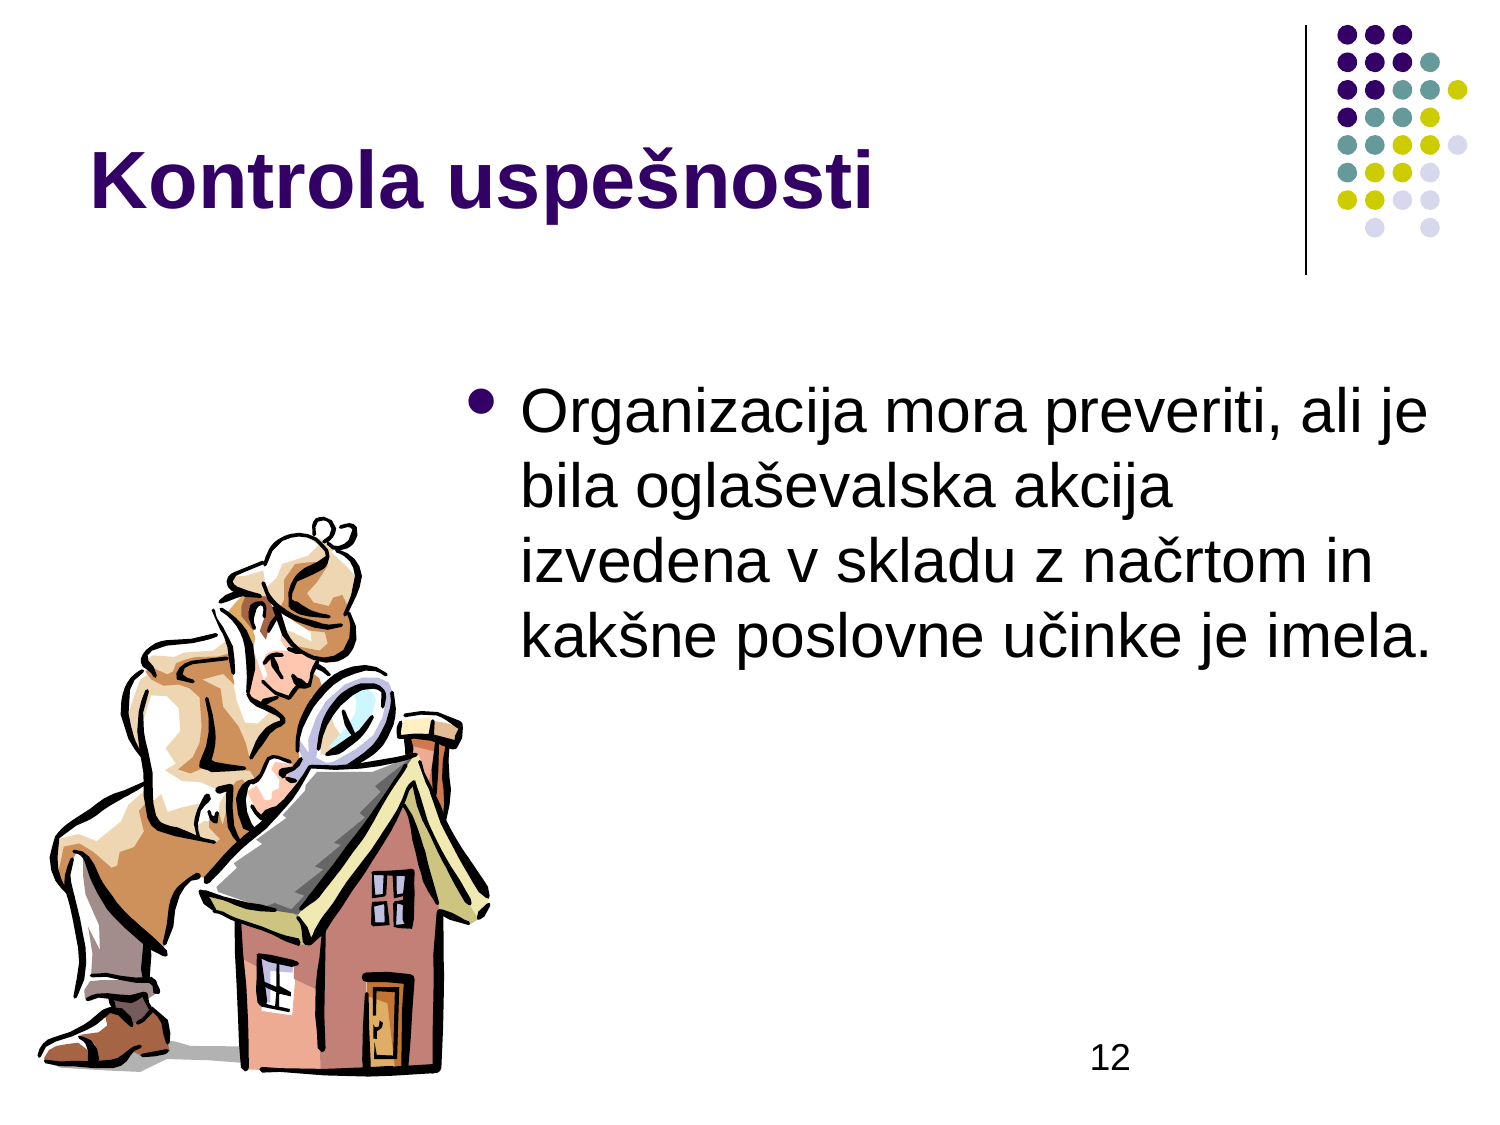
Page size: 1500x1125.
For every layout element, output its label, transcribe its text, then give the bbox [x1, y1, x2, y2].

list Organizacija mora preveriti, ali je bila oglaševalska akcija izvedena v skladu z načrtom in kakšne poslovne učinke je imela. [449, 362, 1450, 1038]
title Kontrola uspešnosti [74, 20, 1313, 233]
picture [37, 512, 496, 1082]
